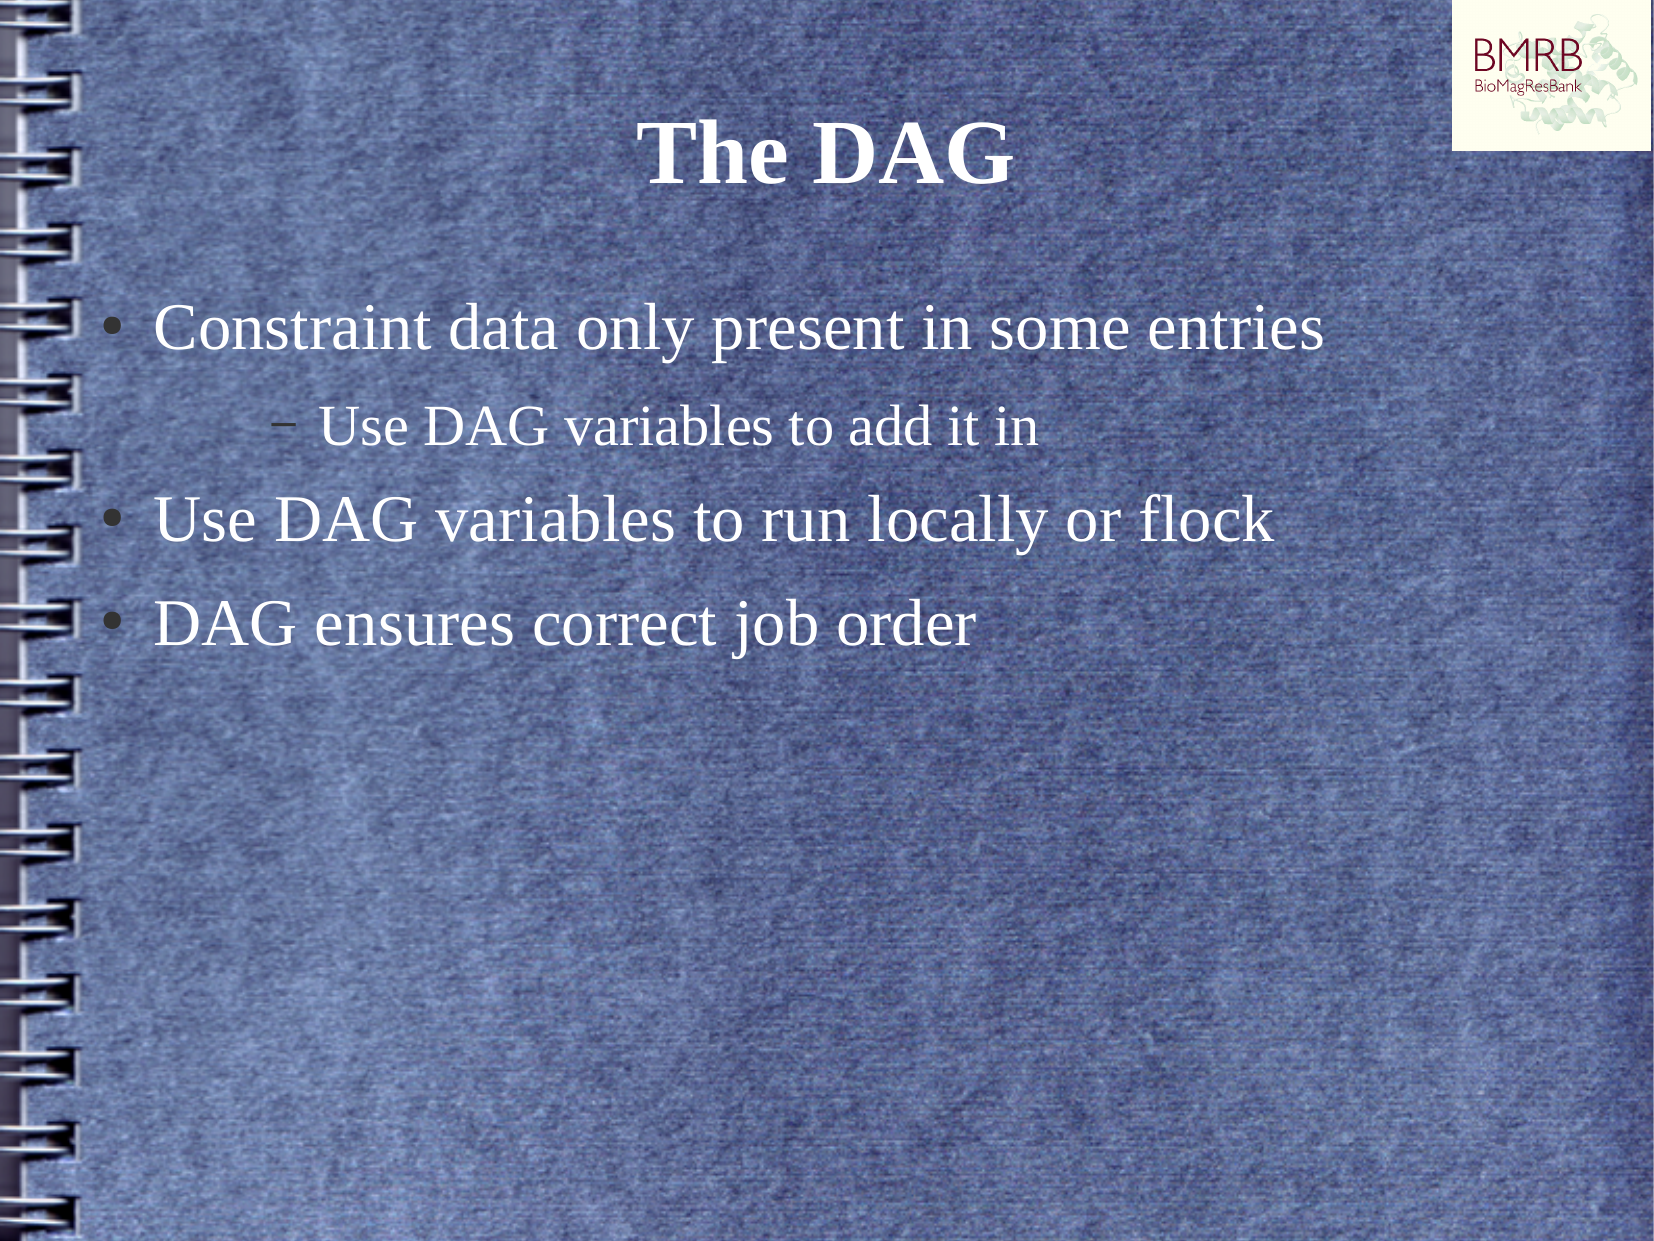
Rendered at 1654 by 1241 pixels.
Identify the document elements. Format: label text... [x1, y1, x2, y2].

picture [0, 0, 1654, 1241]
title The DAG [82, 49, 1571, 257]
list Constraint data only present in some entries Use DAG variables to add it in Use DAG variables to run locally or flock DAG ensures correct job order [82, 290, 1571, 1109]
